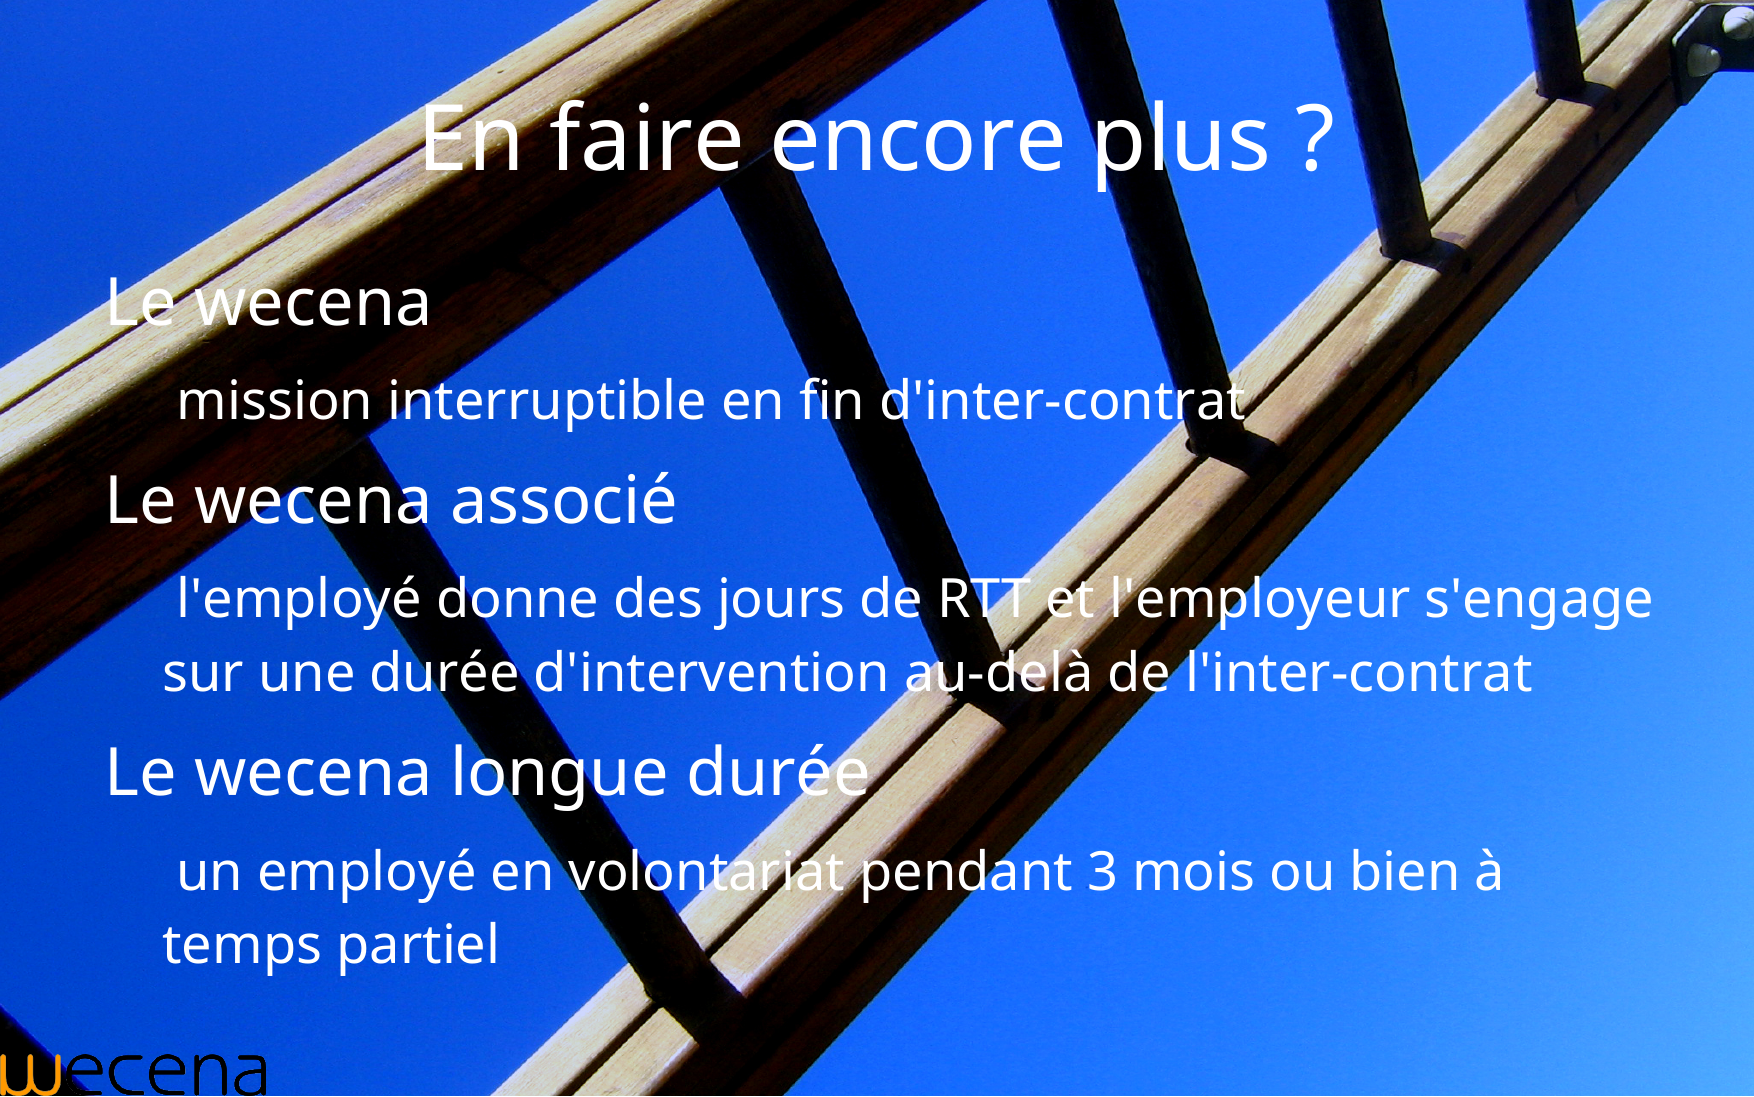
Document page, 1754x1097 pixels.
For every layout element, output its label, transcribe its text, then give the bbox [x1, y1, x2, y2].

subtitle Le wecena mission interruptible en fin d'inter-contrat Le wecena associé l'employé donne des jours de RTT et l'employeur s'engage sur une durée d'intervention au-delà de l'inter-contrat Le wecena longue durée un employé en volontariat pendant 3 mois ou bien à temps partiel [87, 261, 1666, 973]
title En faire encore plus ? [87, 27, 1666, 243]
picture [0, 0, 1754, 1097]
